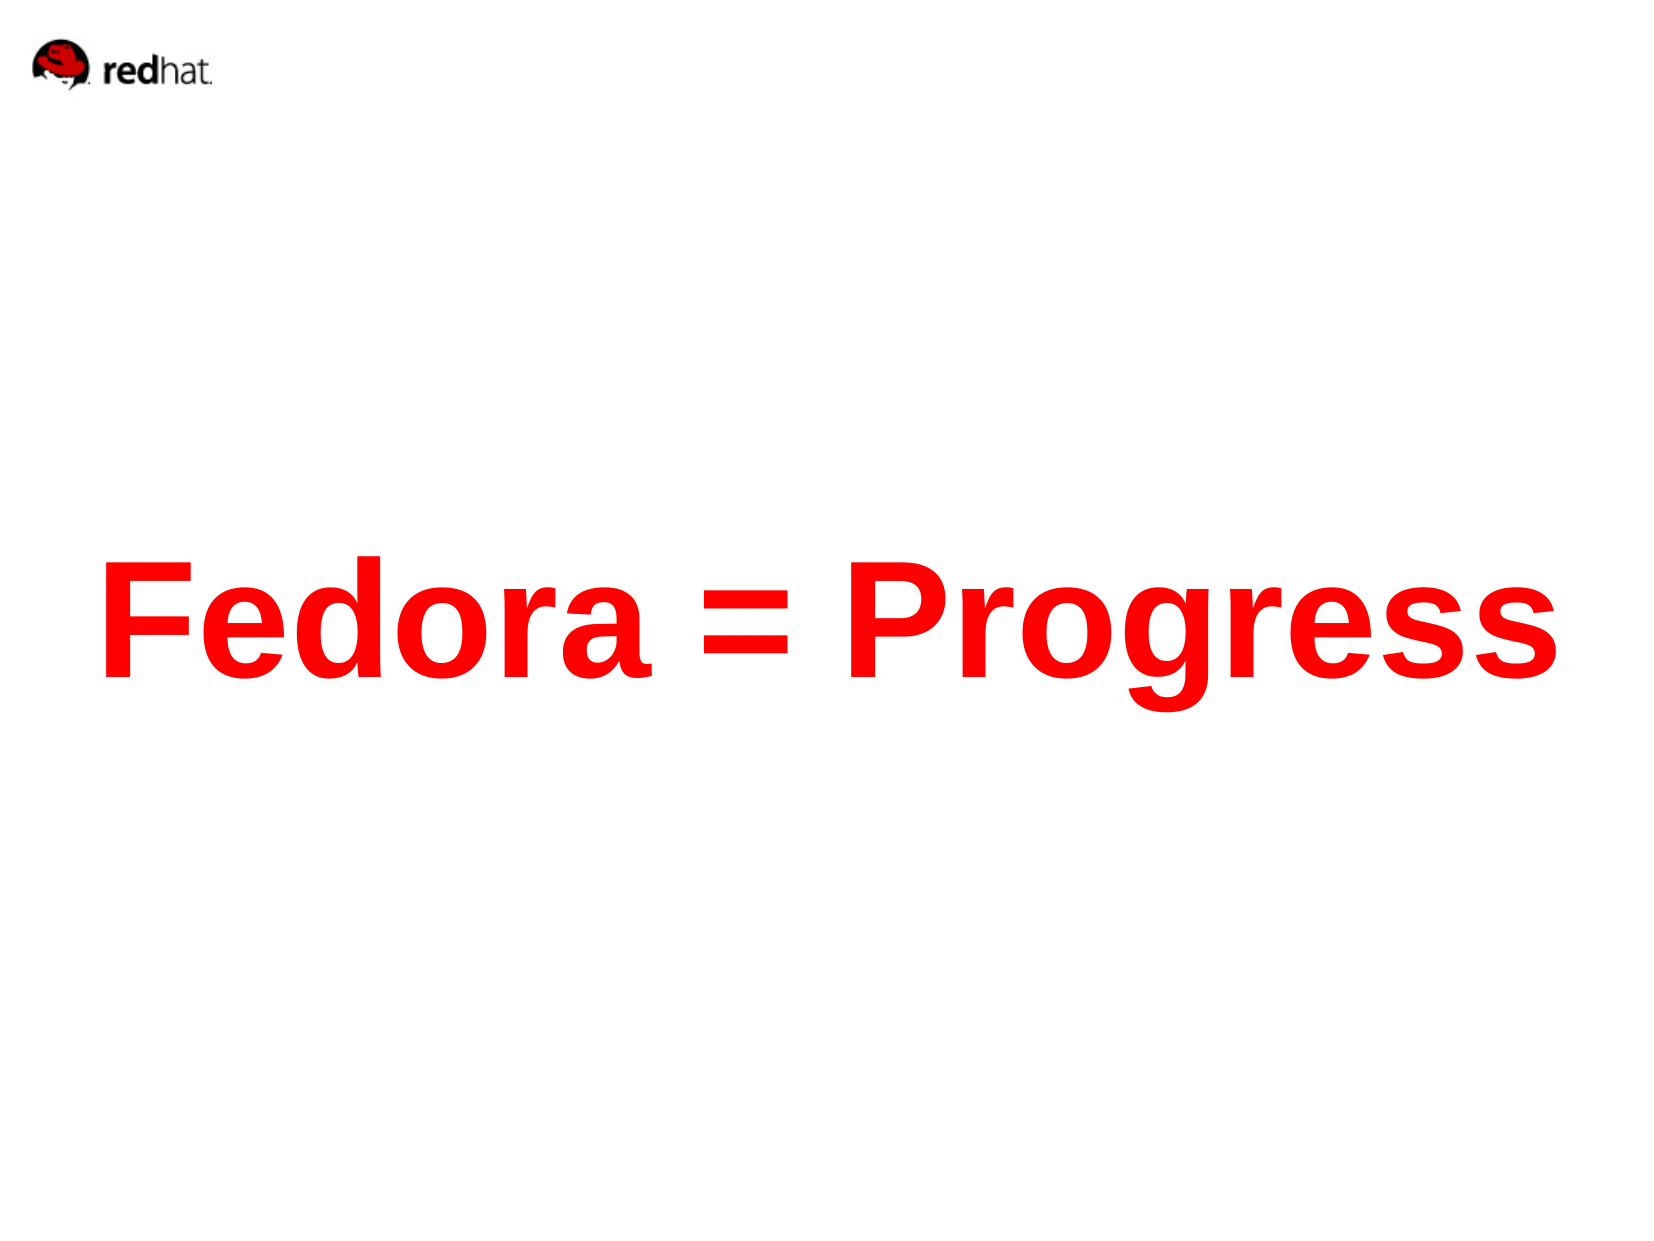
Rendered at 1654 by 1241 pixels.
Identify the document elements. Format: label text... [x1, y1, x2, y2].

title Fedora = Progress [95, 494, 1654, 746]
picture [31, 37, 212, 98]
